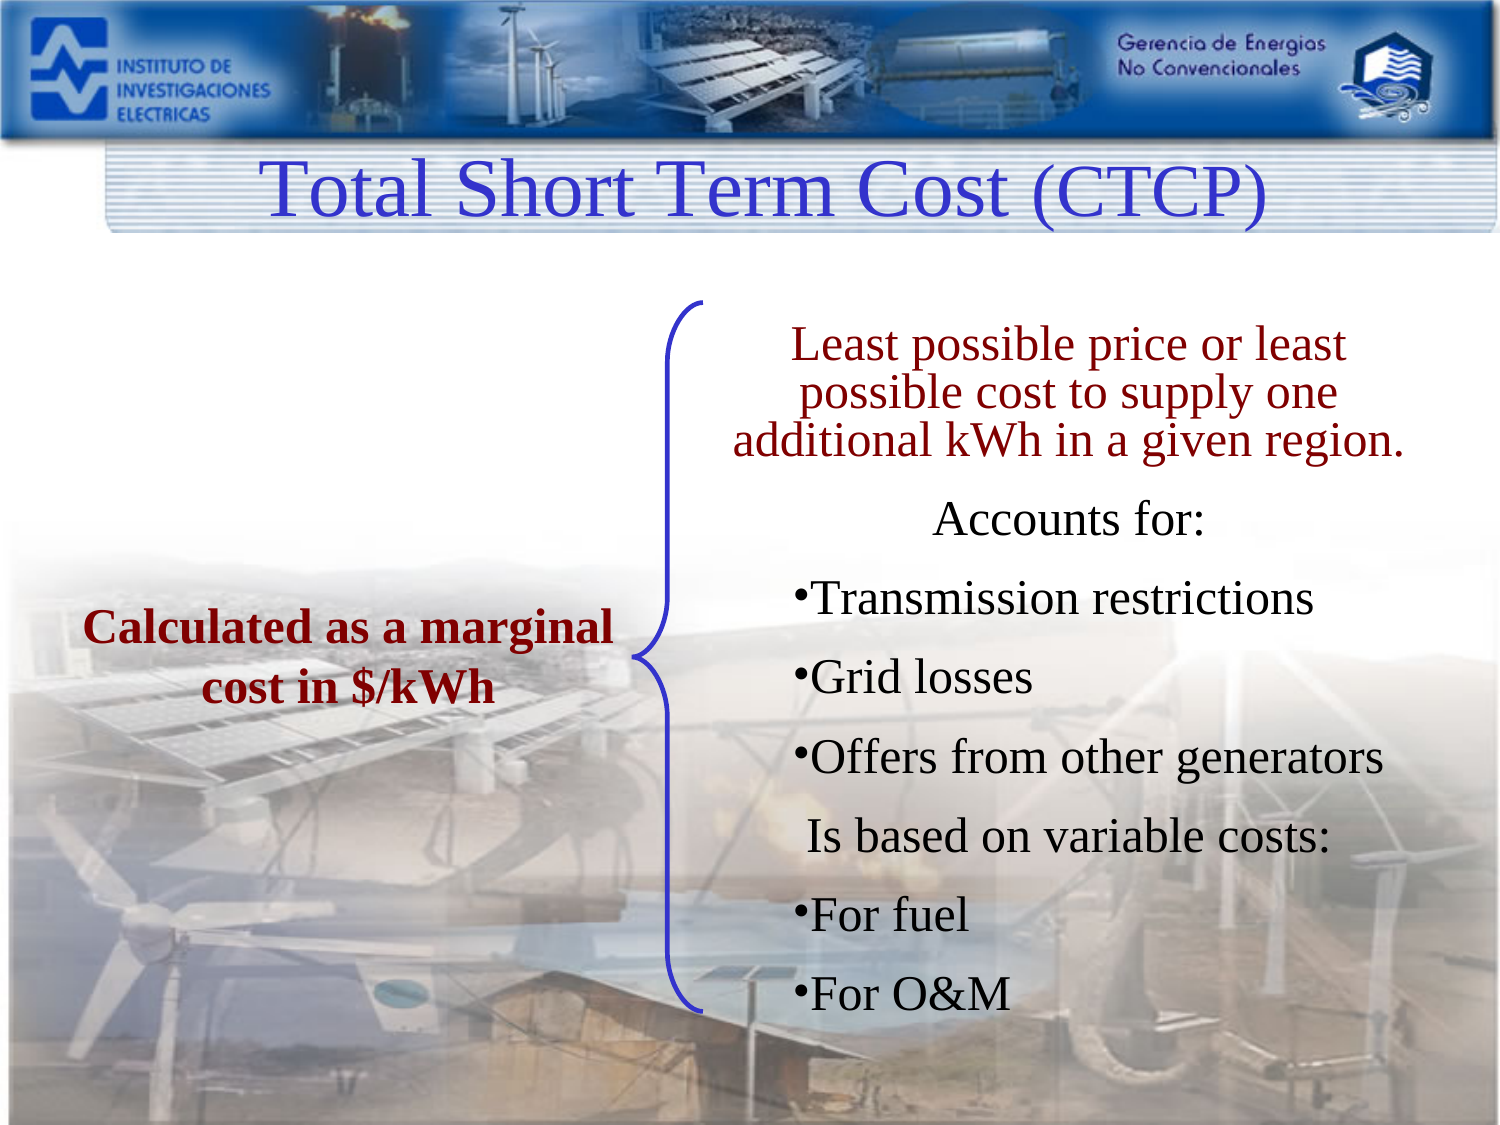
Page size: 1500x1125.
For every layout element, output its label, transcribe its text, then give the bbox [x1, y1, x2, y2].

picture [0, 0, 1500, 233]
picture [0, 293, 1500, 1125]
text_box Calculated as a marginal cost in $/kWh [53, 586, 644, 722]
text_box Least possible price or least possible cost to supply one additional kWh in a given region. Accounts for: Transmission restrictions Grid losses Offers from other generators Is based on variable costs: For fuel For O&M [702, 314, 1436, 1029]
title Total Short Term Cost (CTCP) [88, 125, 1439, 218]
